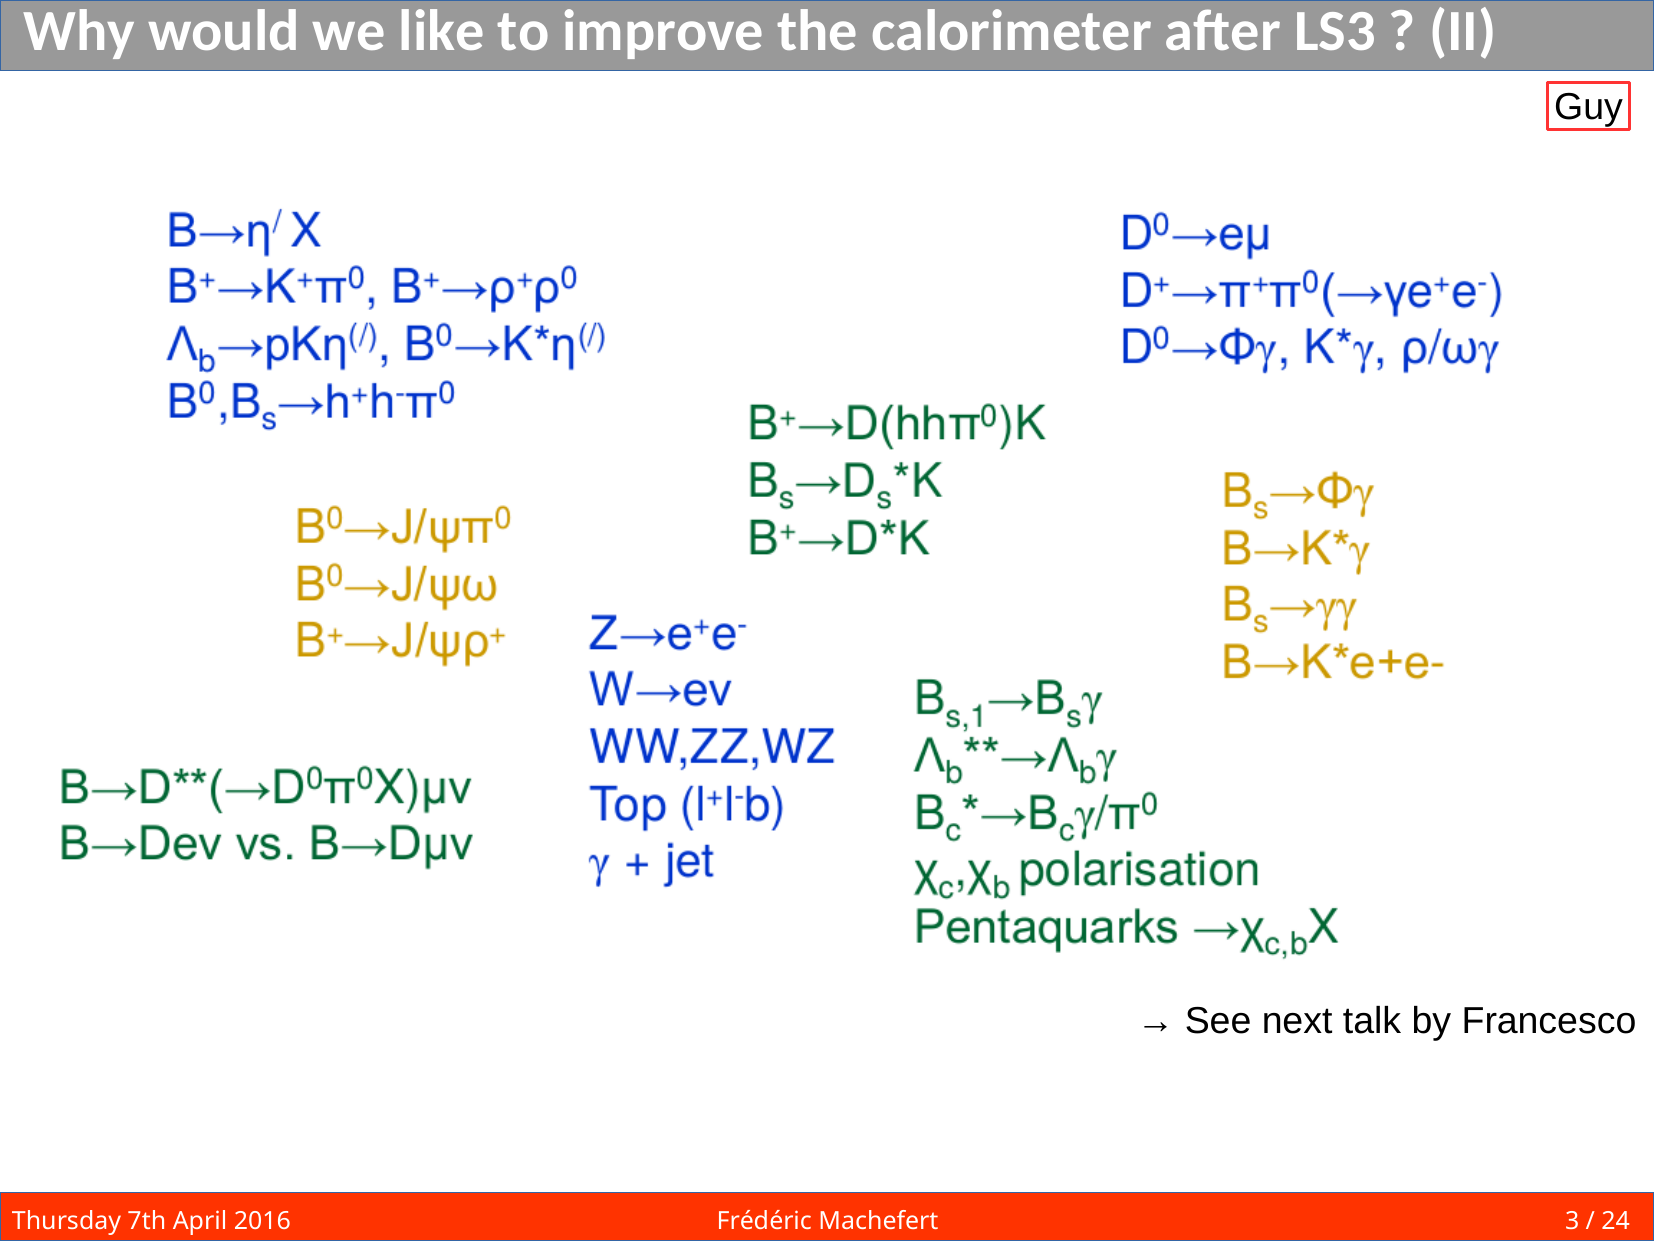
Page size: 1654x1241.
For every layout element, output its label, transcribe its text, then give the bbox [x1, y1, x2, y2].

text_box Guy [1547, 82, 1630, 130]
picture [0, 146, 1654, 1022]
text_box → See next talk by Francesco [1122, 992, 1652, 1049]
title Why would we like to improve the calorimeter after LS3 ? (II) [23, 0, 1630, 71]
